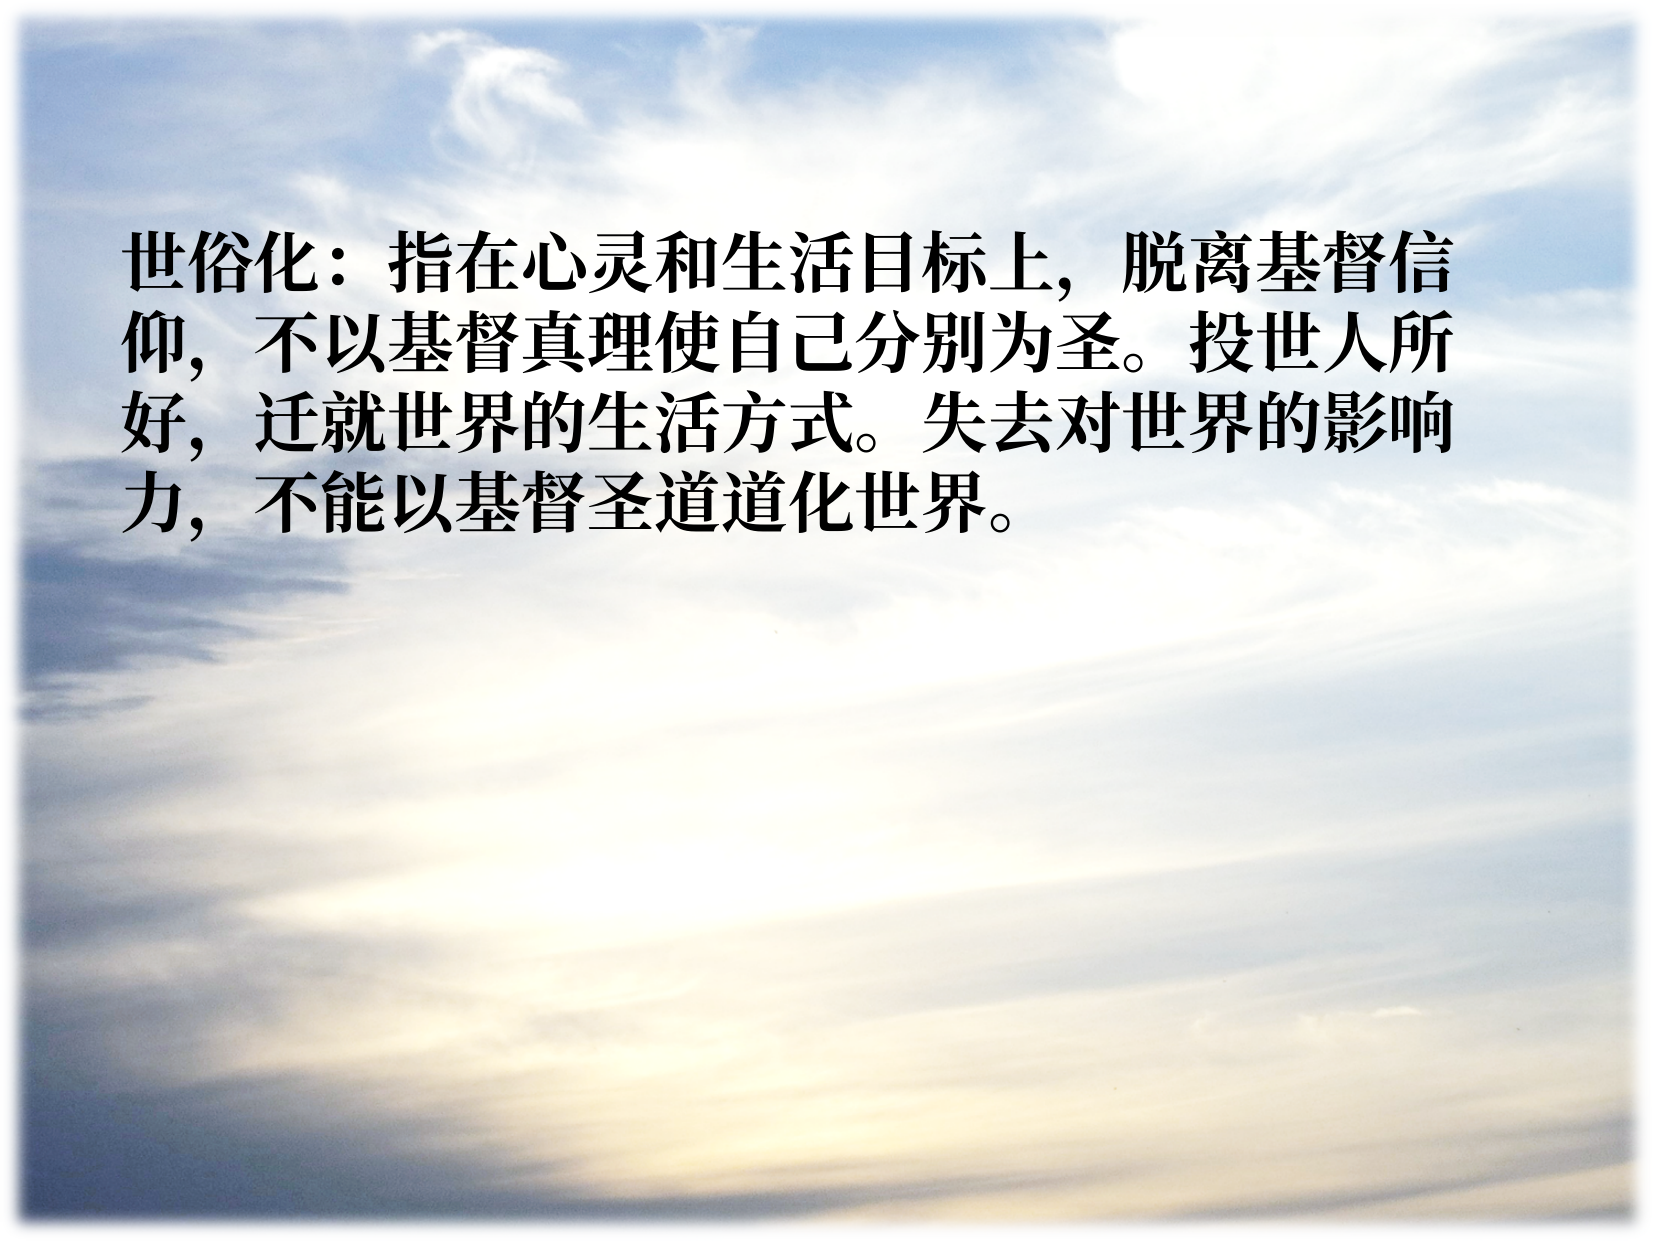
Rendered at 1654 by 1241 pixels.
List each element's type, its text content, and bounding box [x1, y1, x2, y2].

list 世俗化：指在心灵和生活目标上，脱离基督信仰，不以基督真理使自己分别为圣。投世人所好，迁就世界的生活方式。失去对世界的影响力，不能以基督圣道道化世界。 [120, 220, 1515, 895]
picture [0, 0, 1654, 1241]
